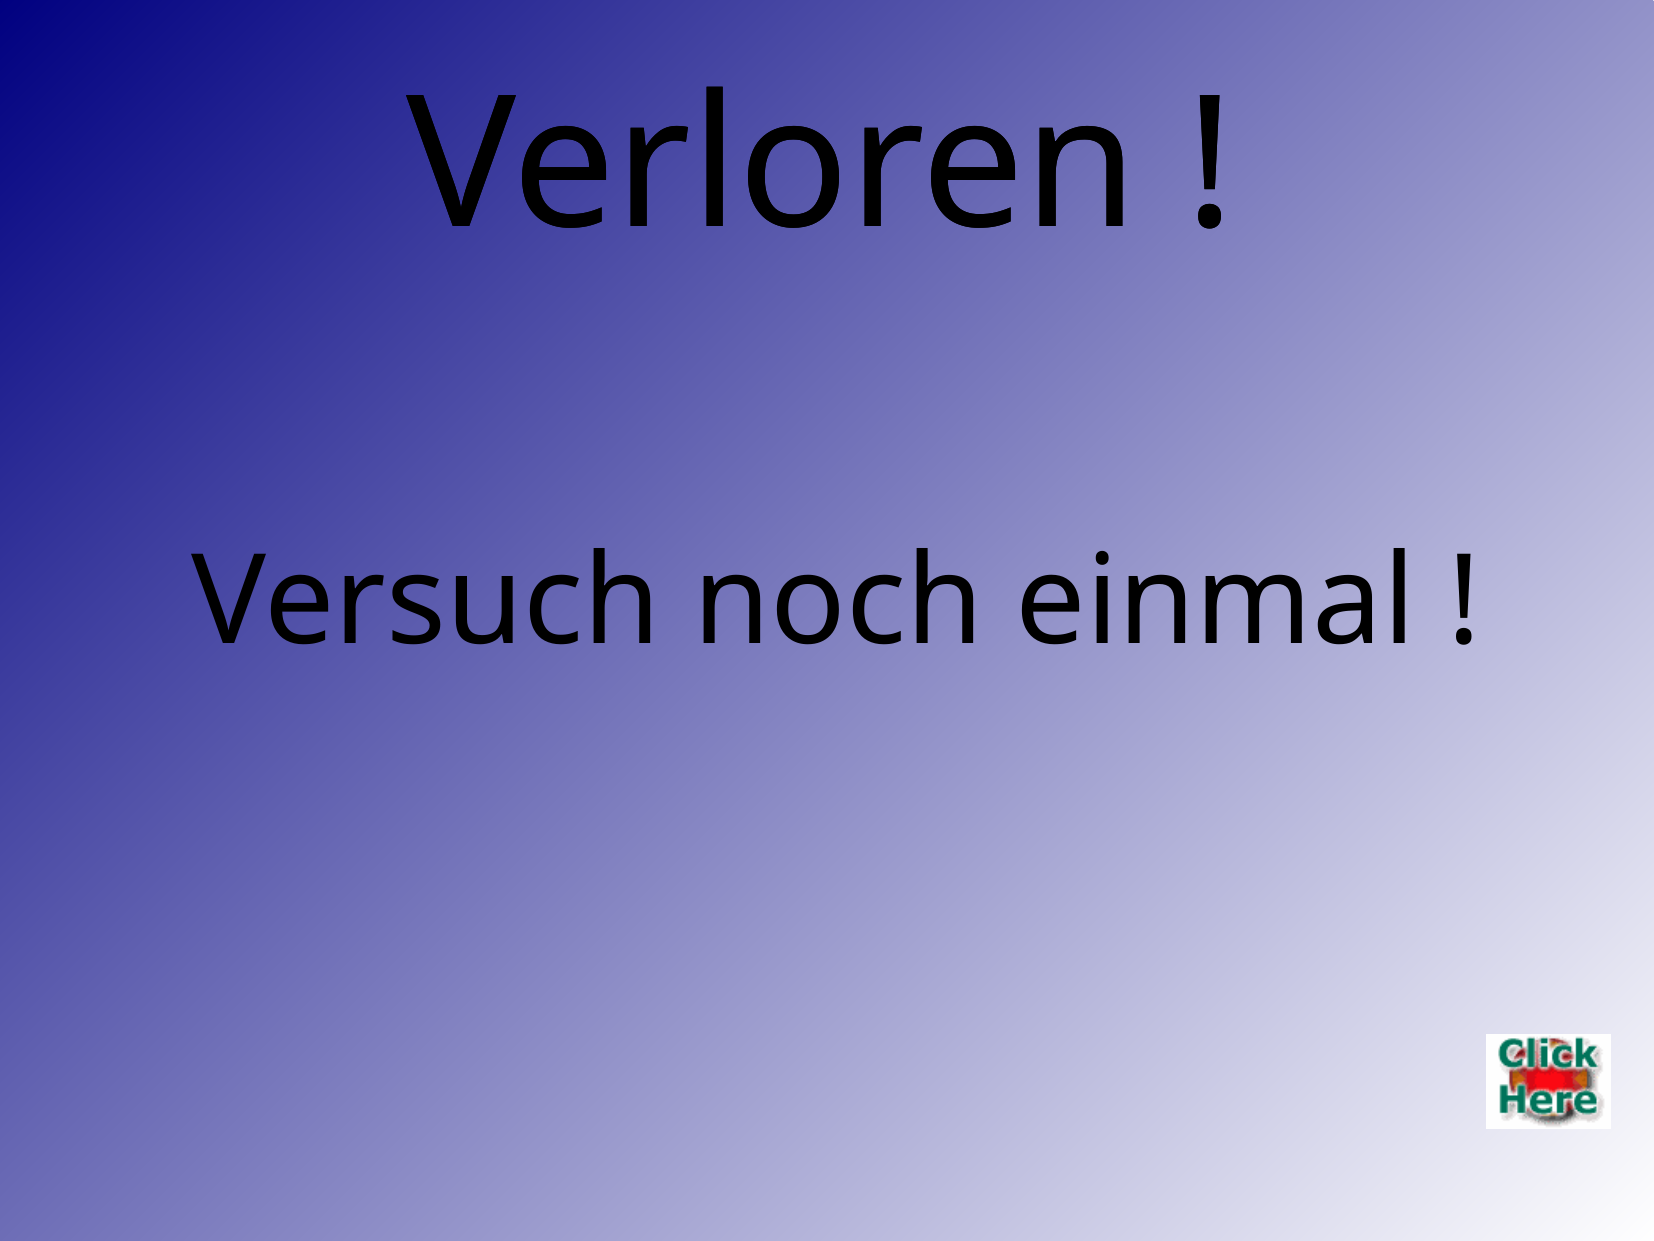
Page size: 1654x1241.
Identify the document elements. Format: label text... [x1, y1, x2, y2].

text_box Versuch noch einmal ! [177, 502, 1565, 743]
picture [1486, 1034, 1611, 1129]
text_box Verloren ! [76, 43, 1565, 264]
